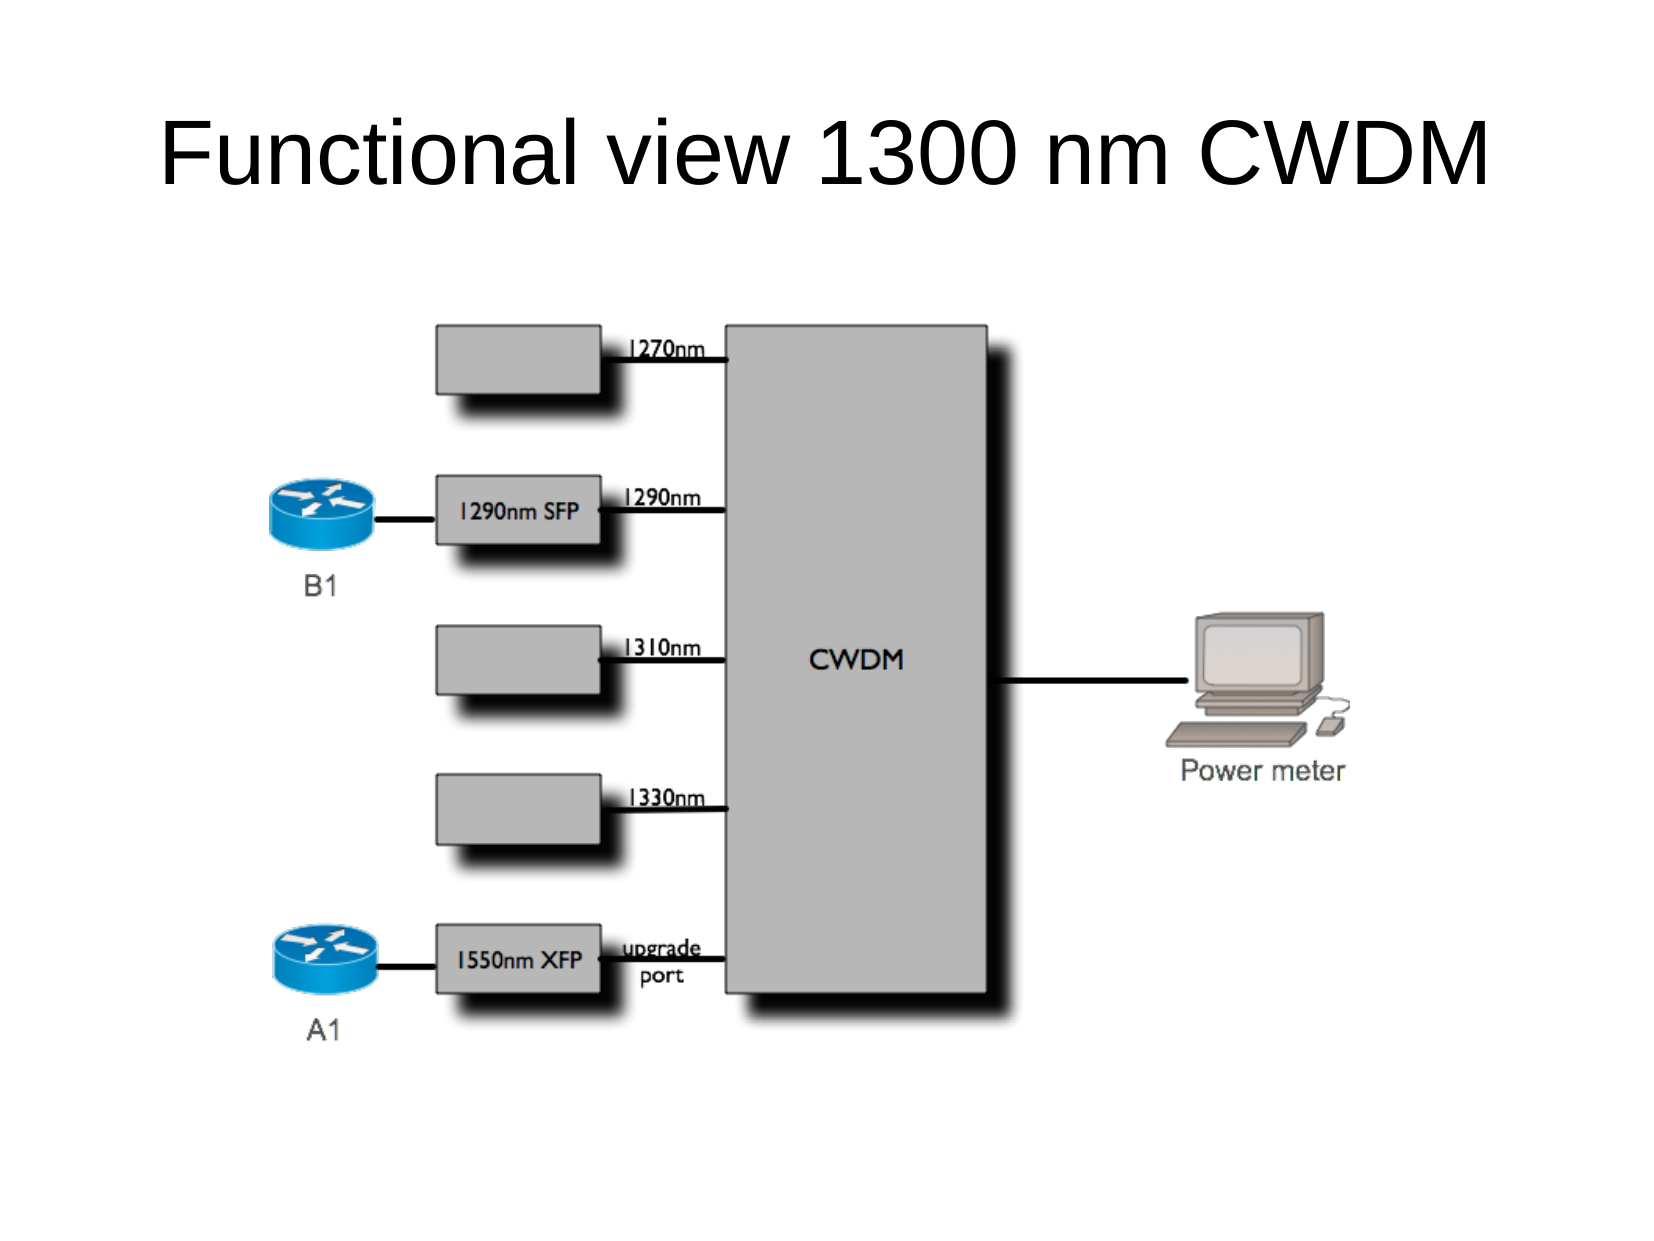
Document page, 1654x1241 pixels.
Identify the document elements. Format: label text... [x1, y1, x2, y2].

picture [268, 318, 1351, 1051]
title Functional view 1300 nm CWDM [82, 56, 1571, 250]
